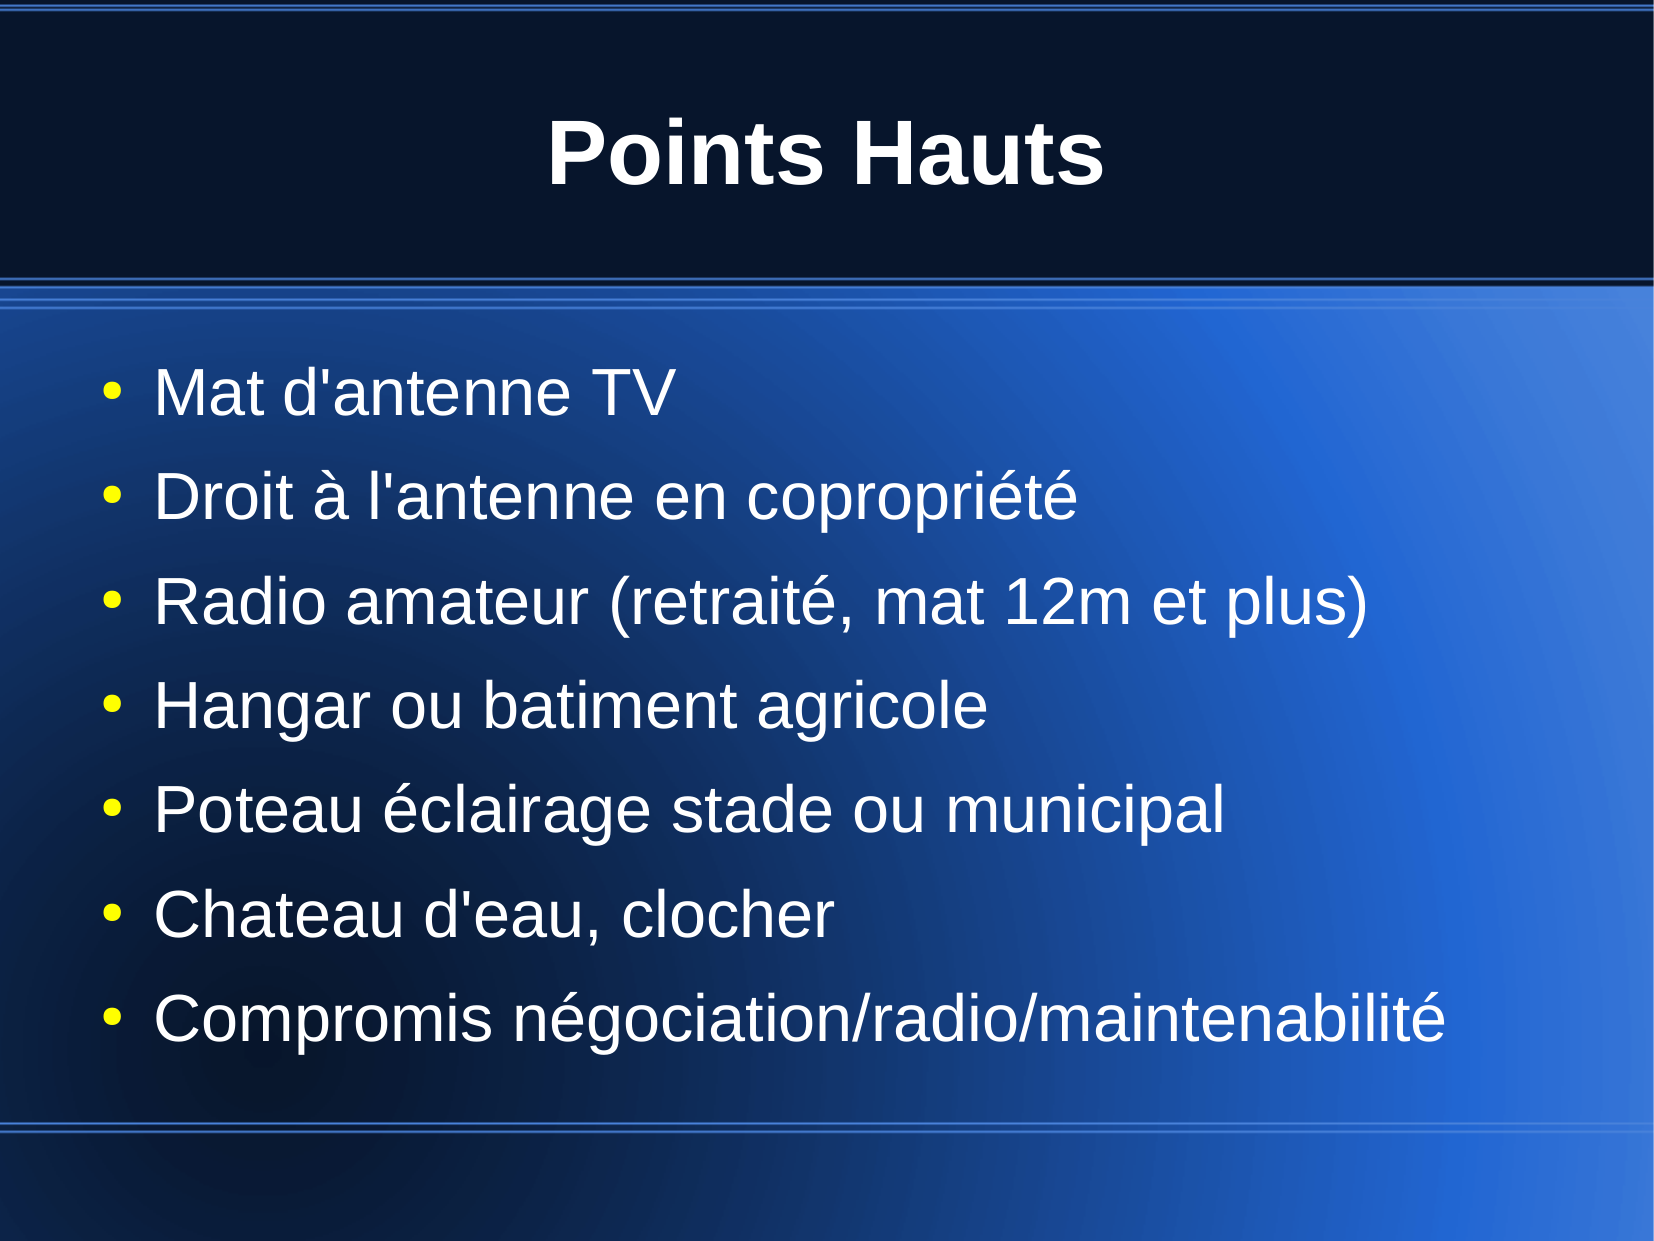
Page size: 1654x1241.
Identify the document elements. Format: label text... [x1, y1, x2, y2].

picture [0, 0, 1654, 1241]
title Points Hauts [82, 56, 1571, 250]
list Mat d'antenne TV Droit à l'antenne en copropriété Radio amateur (retraité, mat 12m et plus) Hangar ou batiment agricole Poteau éclairage stade ou municipal Chateau d'eau, clocher Compromis négociation/radio/maintenabilité [82, 355, 1571, 1159]
